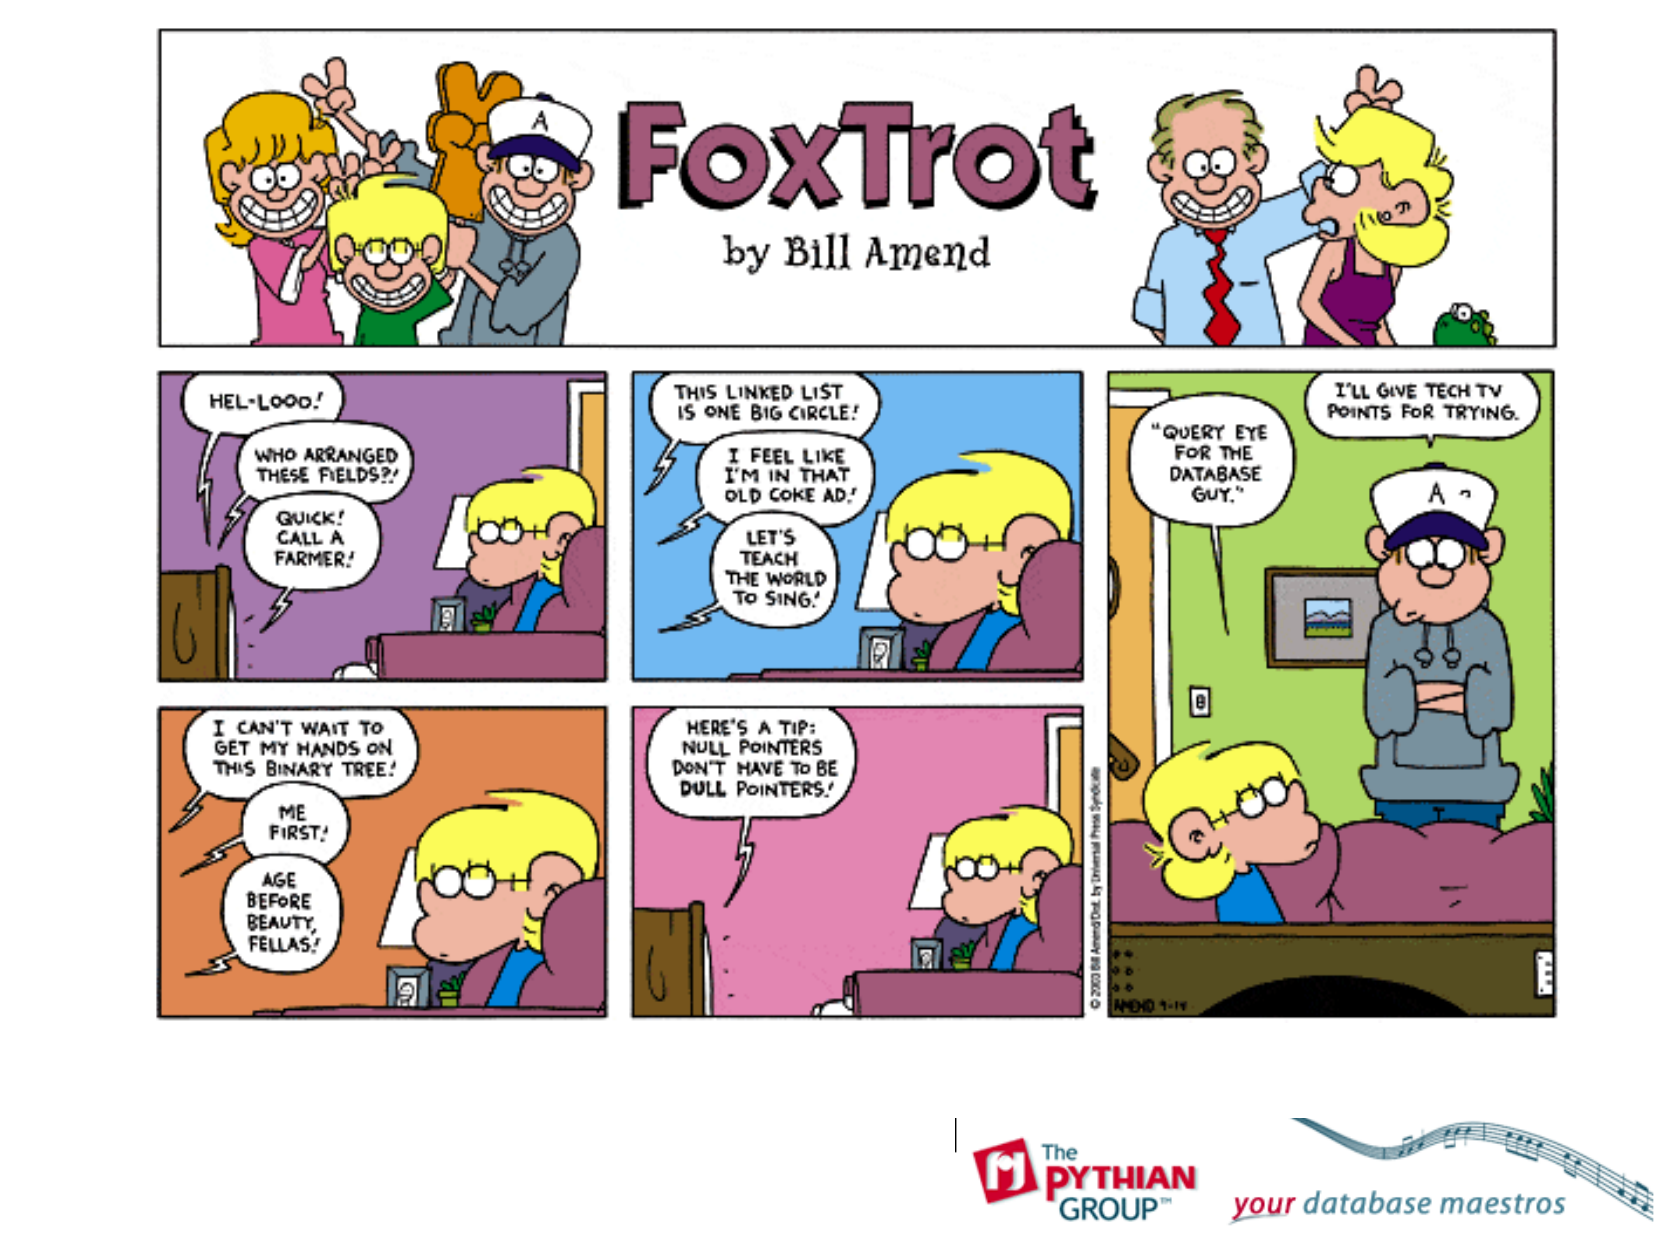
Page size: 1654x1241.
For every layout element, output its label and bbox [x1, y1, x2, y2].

picture [955, 1118, 1654, 1241]
picture [155, 27, 1560, 1023]
